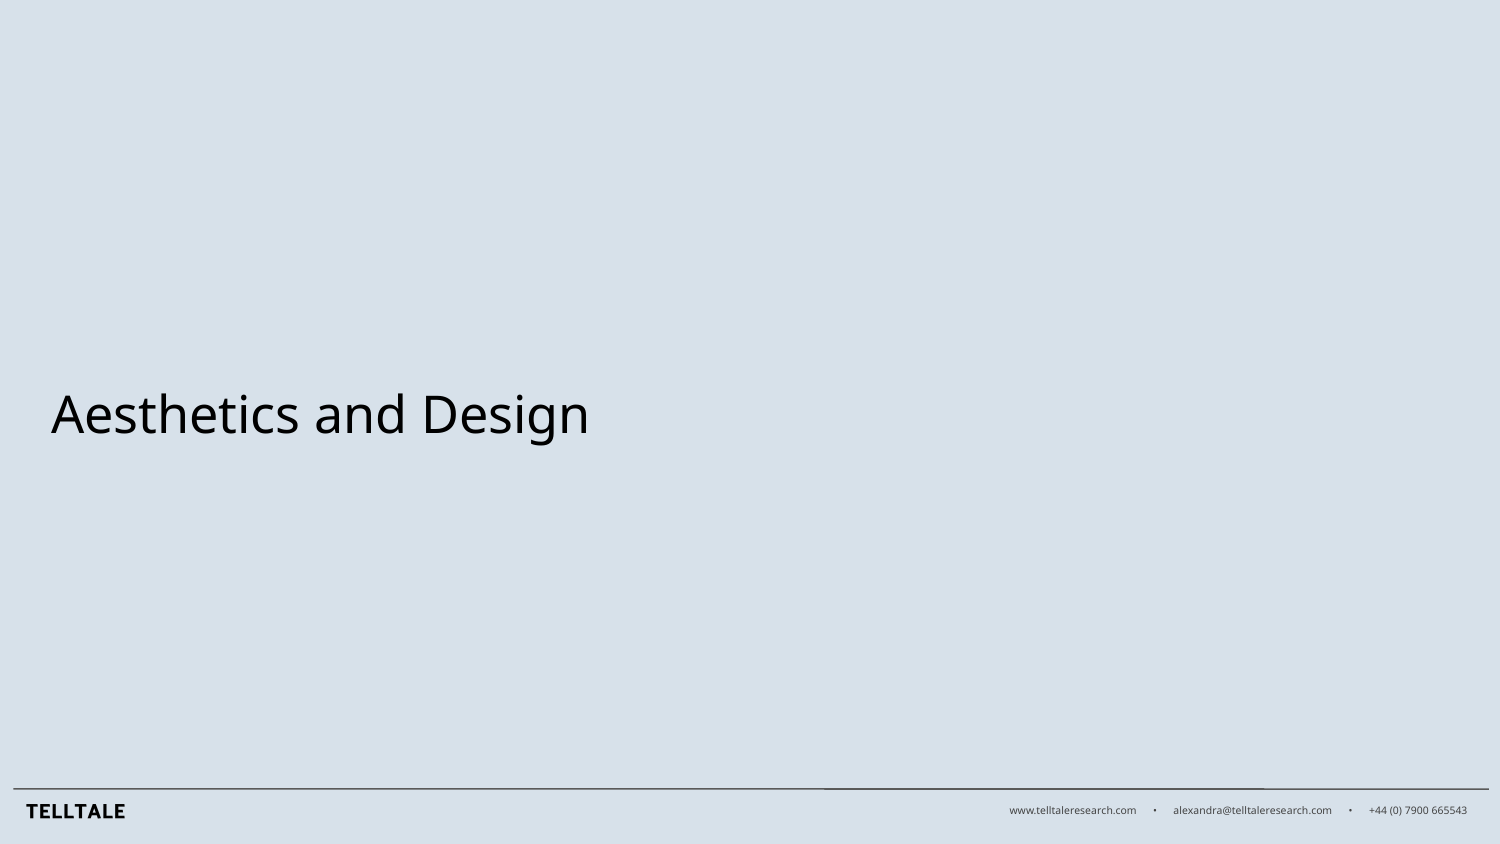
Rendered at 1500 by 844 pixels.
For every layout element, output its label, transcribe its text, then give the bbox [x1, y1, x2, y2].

picture [26, 804, 125, 821]
title Aesthetics and Design [51, 374, 1449, 469]
